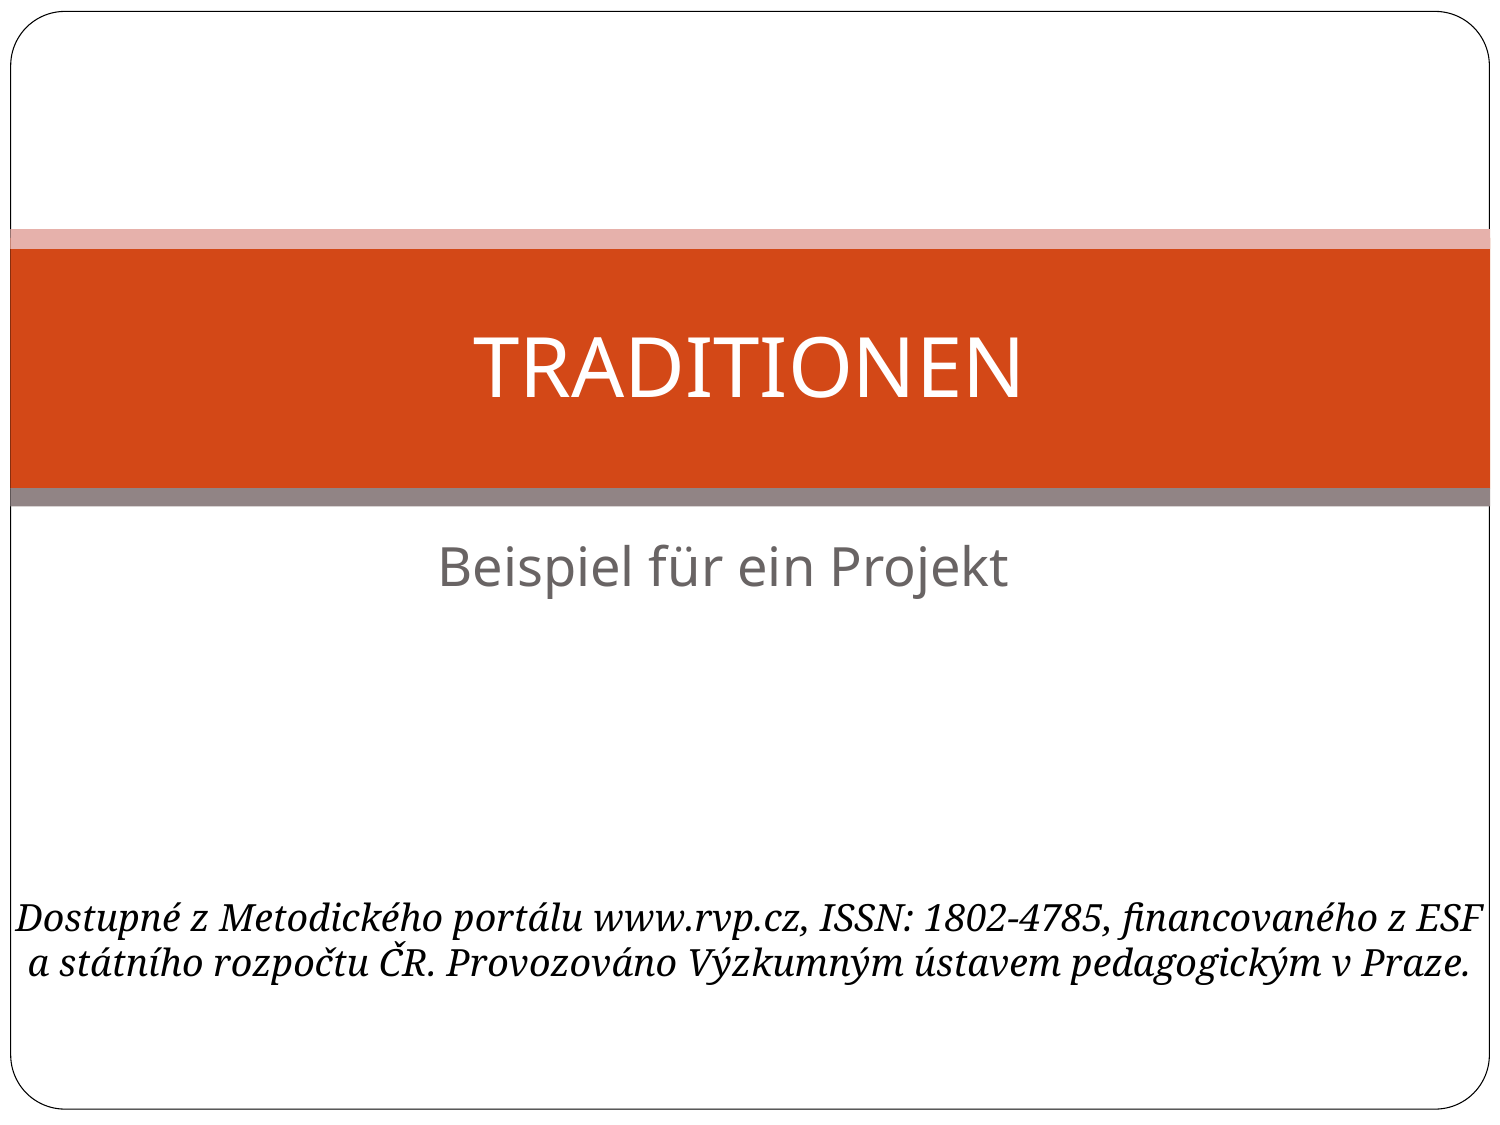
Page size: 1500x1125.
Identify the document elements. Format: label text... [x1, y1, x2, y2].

text_box Beispiel für ein Projekt [212, 524, 1263, 788]
title TRADITIONEN [75, 247, 1426, 489]
text_box Dostupné z Metodického portálu www.rvp.cz, ISSN: 1802-4785, financovaného z ESF a státního rozpočtu ČR. Provozováno Výzkumným ústavem pedagogickým v Praze. [0, 885, 1500, 992]
